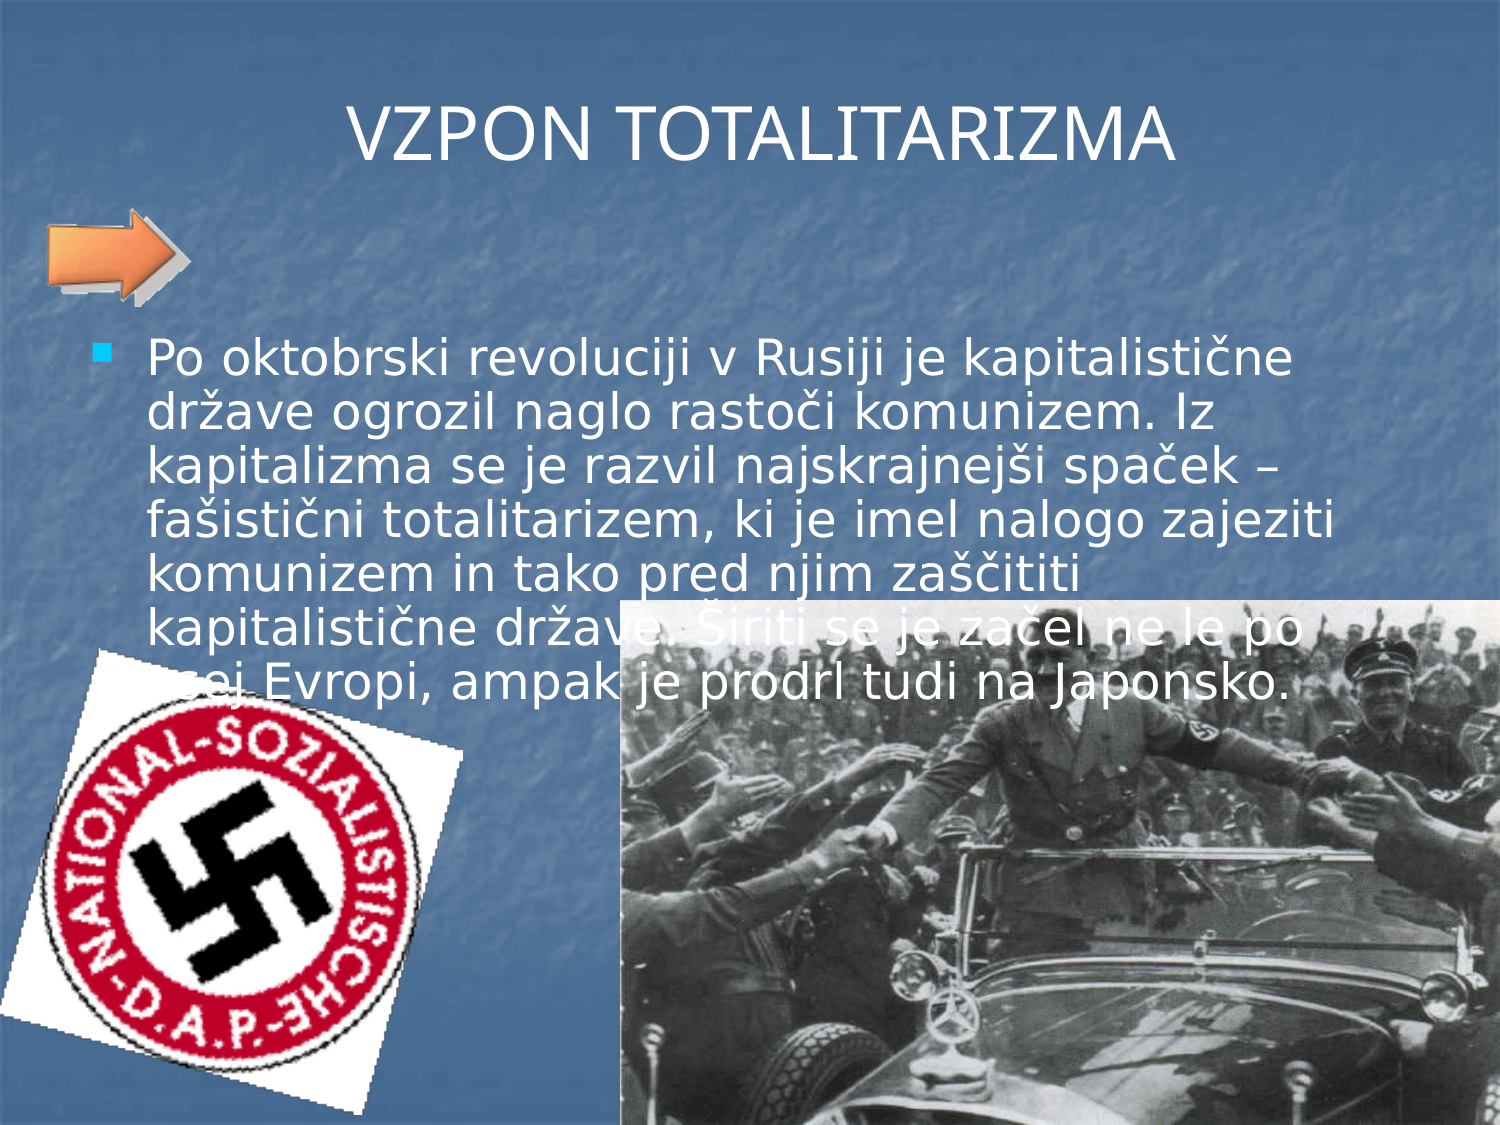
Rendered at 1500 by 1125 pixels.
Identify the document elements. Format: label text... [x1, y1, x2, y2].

text_box VZPON TOTALITARIZMA [206, 78, 1317, 232]
list Po oktobrski revoluciji v Rusiji je kapitalistične države ogrozil naglo rastoči komunizem. Iz kapitalizma se je razvil najskrajnejši spaček – fašistični totalitarizem, ki je imel nalogo zajeziti komunizem in tako pred njim zaščititi kapitalistične države. Širiti se je začel ne le po vsej Evropi, ampak je prodrl tudi na Japonsko. [75, 324, 1425, 1000]
picture [0, 0, 1500, 1125]
